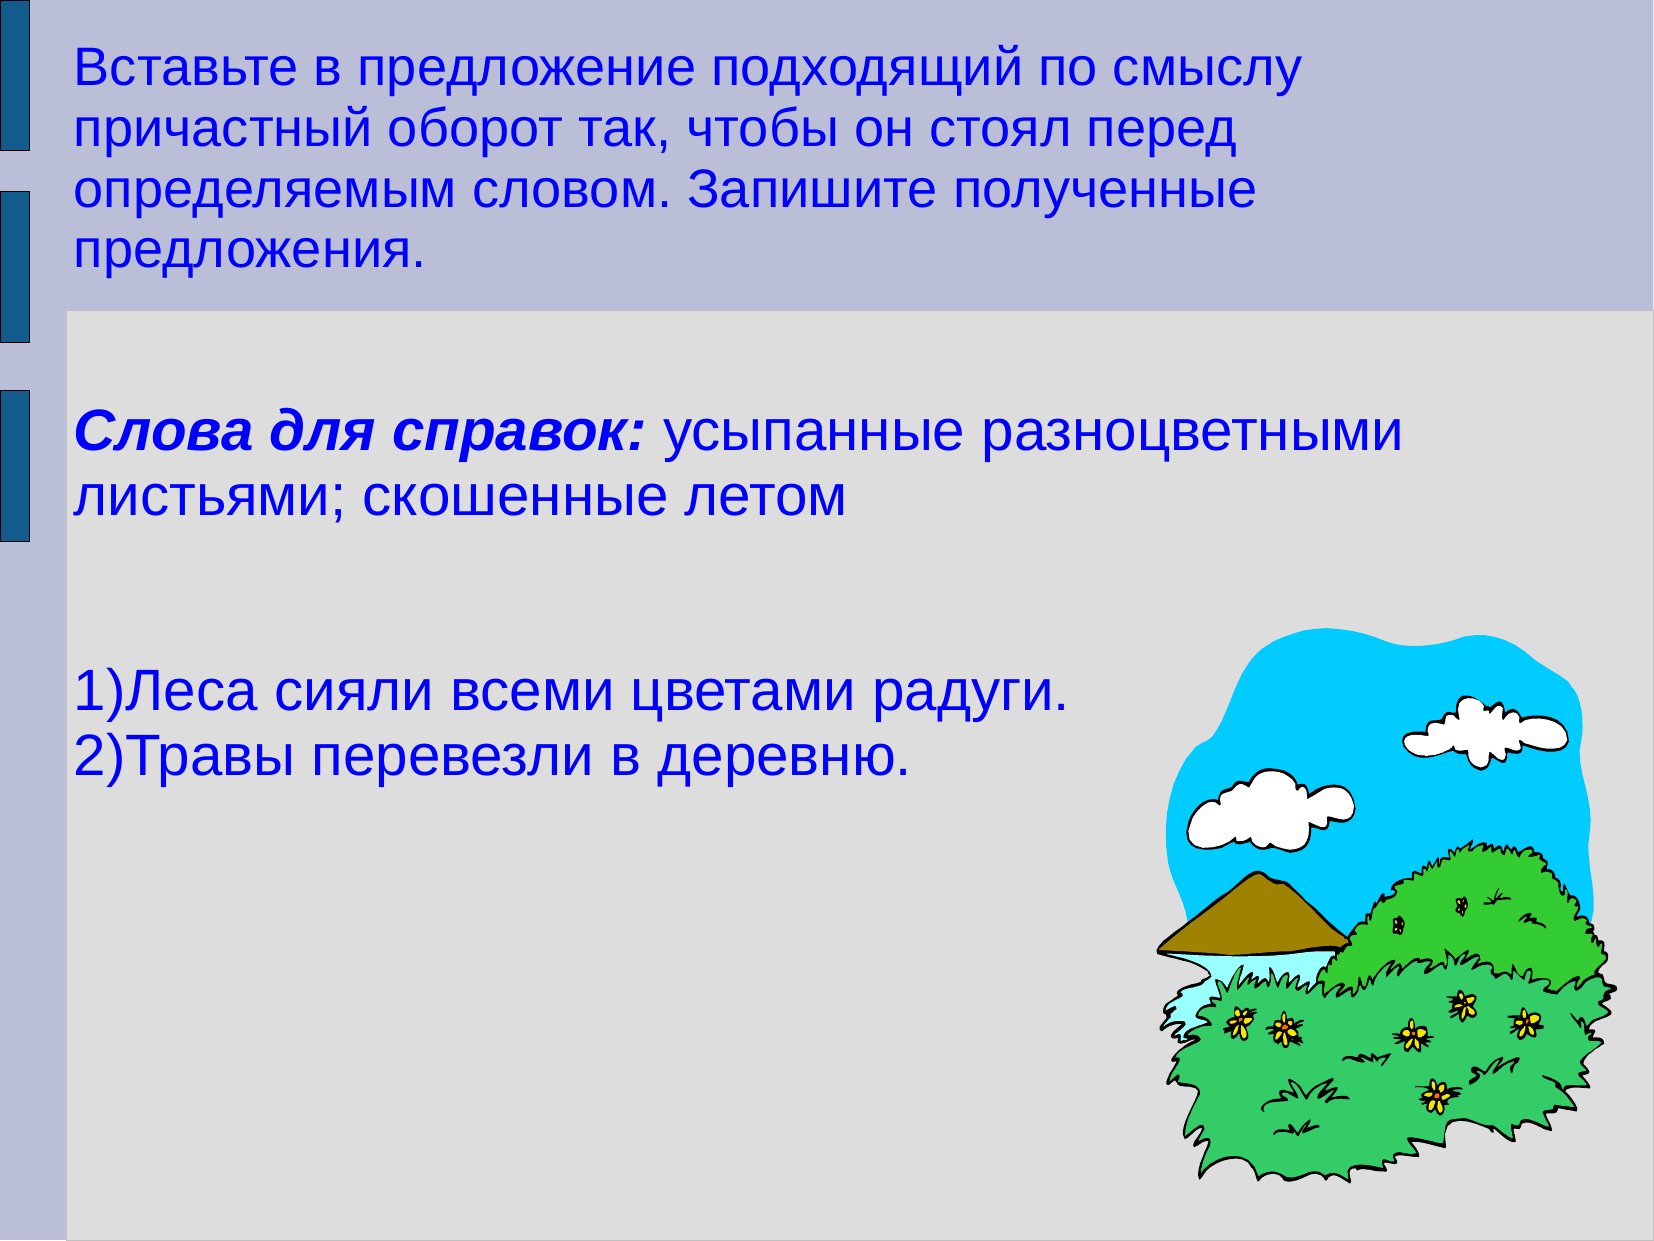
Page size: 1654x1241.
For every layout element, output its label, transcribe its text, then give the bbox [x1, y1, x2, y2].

picture [1151, 620, 1623, 1188]
text_box Вставьте в предложение подходящий по смыслу причастный оборот так, чтобы он стоял перед определяемым словом. Запишите полученные предложения. Слова для справок: усыпанные разноцветными листьями; скошенные летом 1)Леса сияли всеми цветами радуги. 2)Травы перевезли в деревню. [59, 29, 1625, 825]
